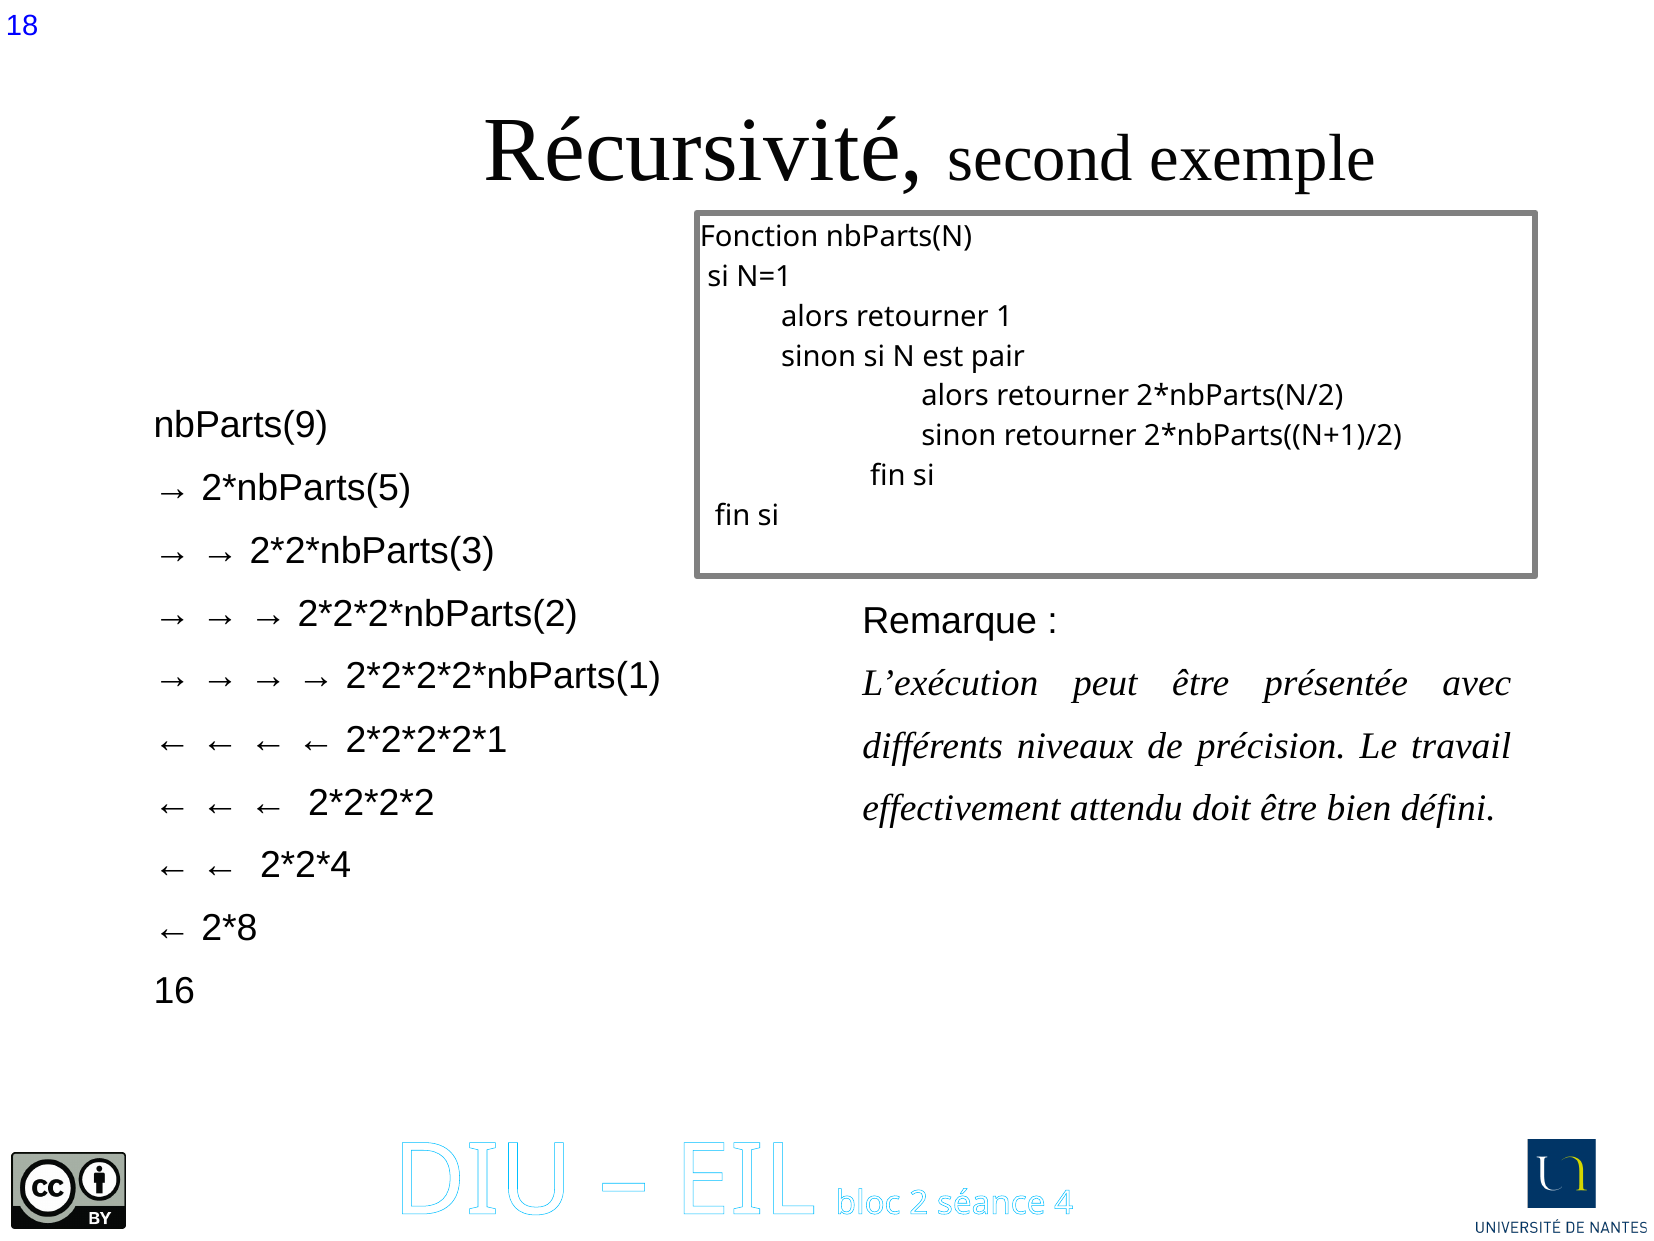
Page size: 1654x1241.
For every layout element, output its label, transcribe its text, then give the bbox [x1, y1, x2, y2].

picture [1054, 1189, 1073, 1215]
picture [402, 1142, 460, 1215]
picture [838, 1188, 855, 1215]
picture [508, 1142, 564, 1216]
title Récursivité, second exemple [265, 47, 1595, 252]
picture [910, 1189, 927, 1215]
picture [886, 1195, 900, 1215]
picture [683, 1142, 725, 1215]
picture [992, 1195, 1009, 1215]
picture [602, 1182, 645, 1192]
picture [954, 1188, 971, 1215]
text_box Fonction nbParts(N) si N=1 alors retourner 1 sinon si N est pair alors retourner 2*nbParts(N/2) sinon retourner 2*nbParts((N+1)/2) fin si fin si [696, 212, 1536, 550]
picture [469, 1142, 496, 1215]
picture [858, 1188, 863, 1215]
picture [972, 1195, 988, 1215]
picture [866, 1195, 884, 1215]
picture [1012, 1195, 1026, 1215]
picture [1476, 1139, 1647, 1233]
picture [938, 1195, 952, 1215]
picture [733, 1142, 761, 1215]
picture [773, 1142, 815, 1215]
text_box Remarque : L’exécution peut être présentée avec différents niveaux de précision. Le travail effectivement attendu doit être bien défini. [862, 578, 1513, 886]
picture [11, 1152, 126, 1229]
subtitle nbParts(9) → 2*nbParts(5) → → 2*2*nbParts(3) → → → 2*2*2*nbParts(2) → → → → 2*2*2*2*nbParts(1) ← ← ← ← 2*2*2*2*1 ← ← ← 2*2*2*2 ← ← 2*2*4 ← 2*8 16 [153, 382, 686, 1075]
picture [1028, 1195, 1045, 1215]
